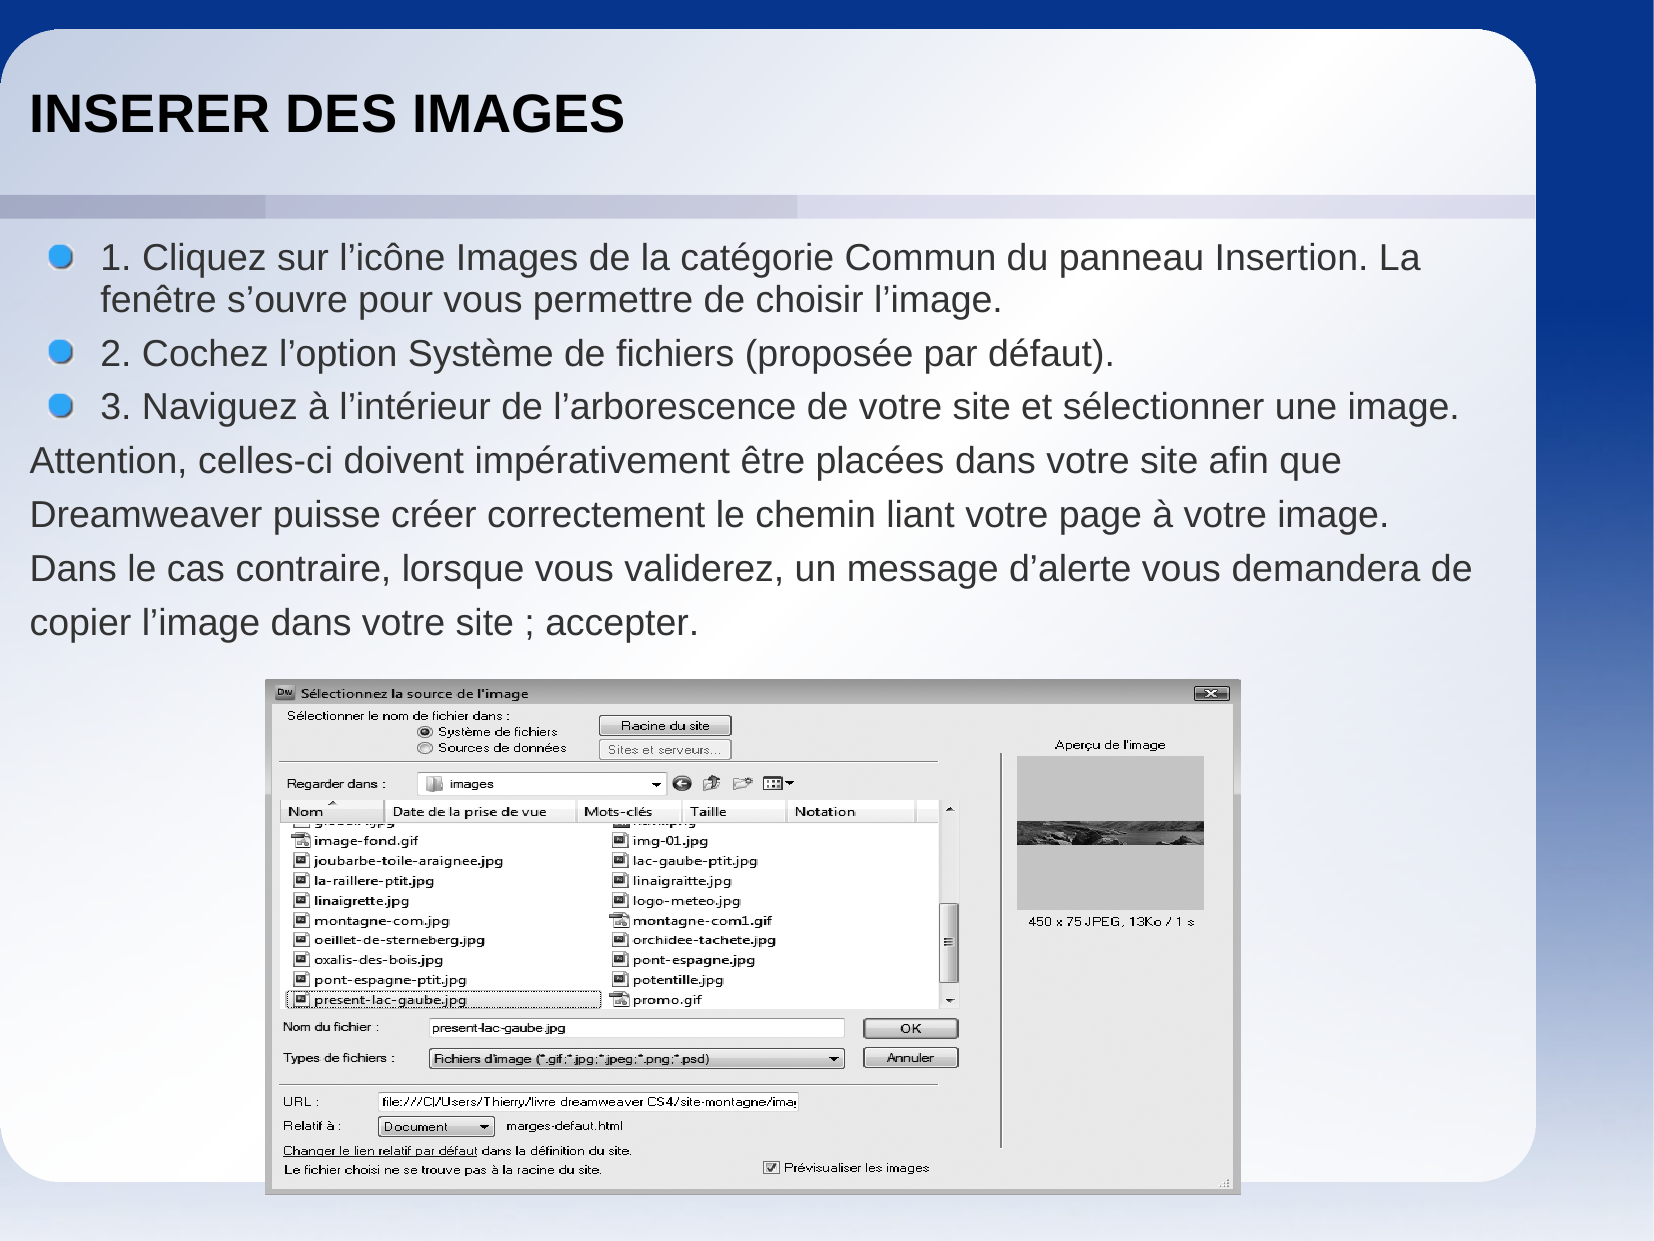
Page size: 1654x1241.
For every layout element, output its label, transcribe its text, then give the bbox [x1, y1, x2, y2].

title INSERER DES IMAGES [29, 49, 1506, 178]
picture [0, 0, 1654, 1241]
list 1. Cliquez sur l’icône Images de la catégorie Commun du panneau Insertion. La fenêtre s’ouvre pour vous permettre de choisir l’image. 2. Cochez l’option Système de fichiers (proposée par défaut). 3. Naviguez à l’intérieur de l’arborescence de votre site et sélectionner une image. Attention, celles-ci doivent impérativement être placées dans votre site afin que Dreamweaver puisse créer correctement le chemin liant votre page à votre image. Dans le cas contraire, lorsque vous validerez, un message d’alerte vous demandera de copier l’image dans votre site ; accepter. [29, 236, 1506, 1152]
